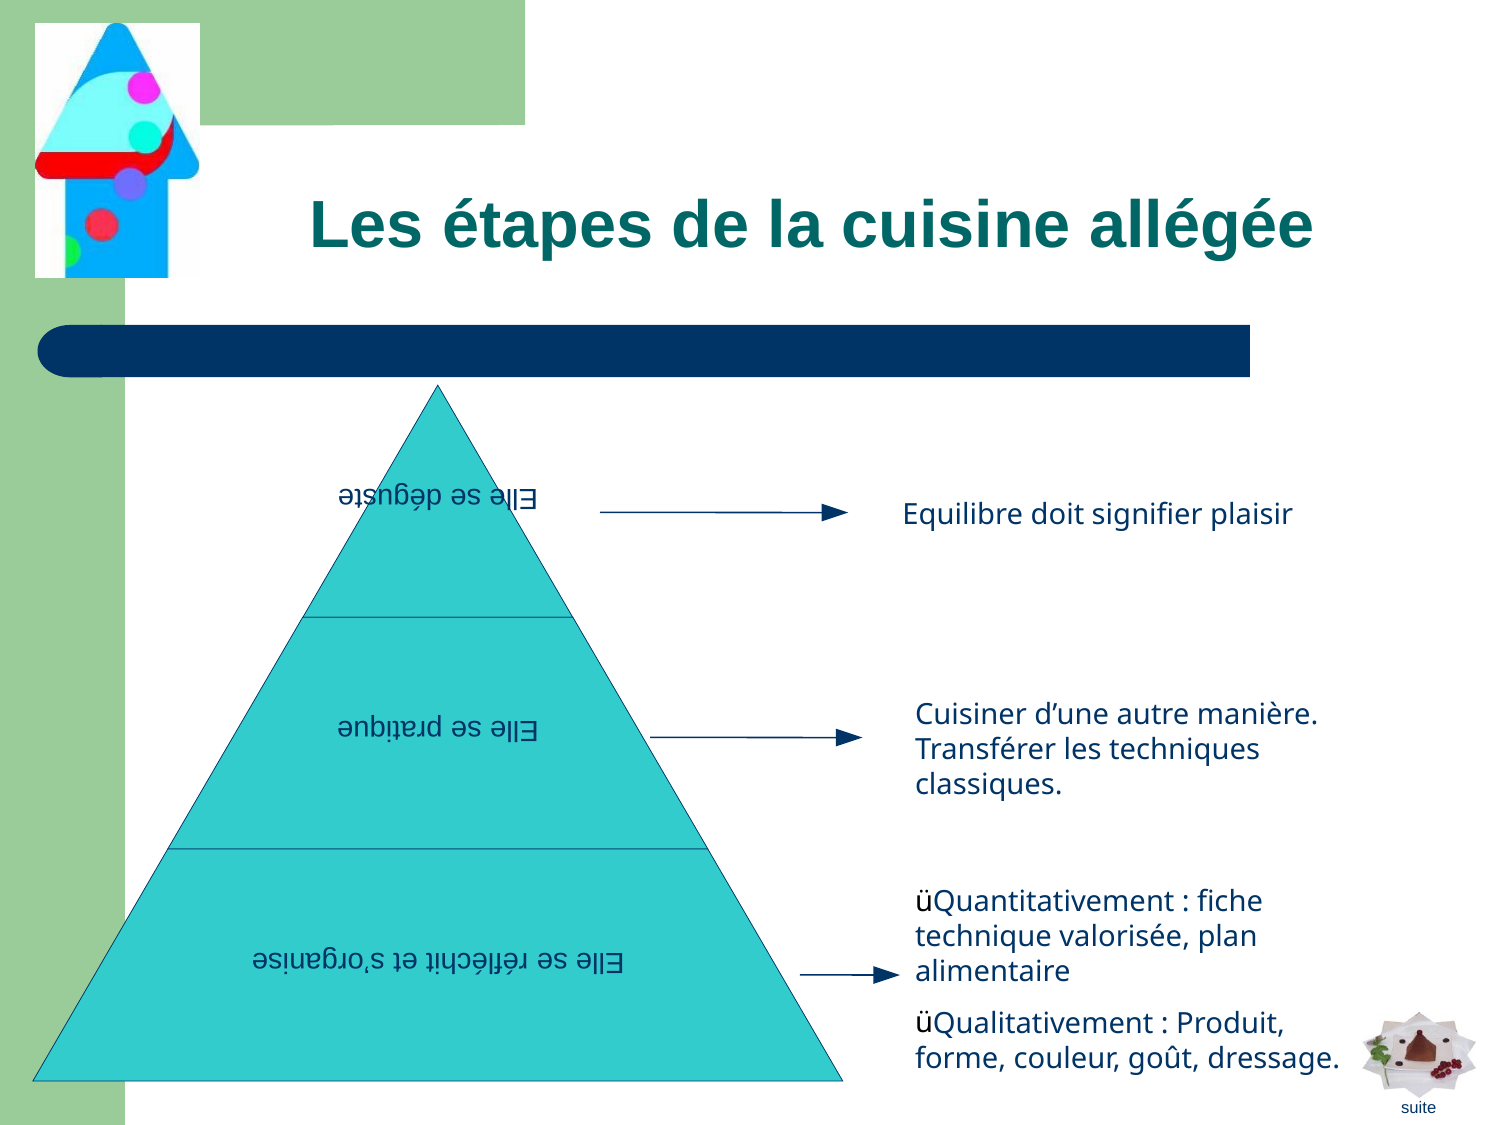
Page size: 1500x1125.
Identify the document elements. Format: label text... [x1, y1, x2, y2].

text_box Quantitativement : fiche technique valorisée, plan alimentaire Qualitativement : Produit, forme, couleur, goût, dressage. [900, 875, 1397, 1082]
text_box Elle se déguste [303, 385, 573, 617]
text_box suite [1362, 1089, 1476, 1125]
text_box Equilibre doit signifier plaisir [887, 487, 1337, 544]
picture [1362, 1012, 1476, 1089]
text_box Elle se réfléchit et s’organise [32, 848, 843, 1082]
picture [35, 23, 200, 278]
picture [84, 208, 119, 242]
text_box Cuisiner d’une autre manière. Transférer les techniques classiques. [900, 687, 1409, 808]
title Les étapes de la cuisine allégée [200, 125, 1500, 270]
text_box Elle se pratique [168, 617, 708, 848]
